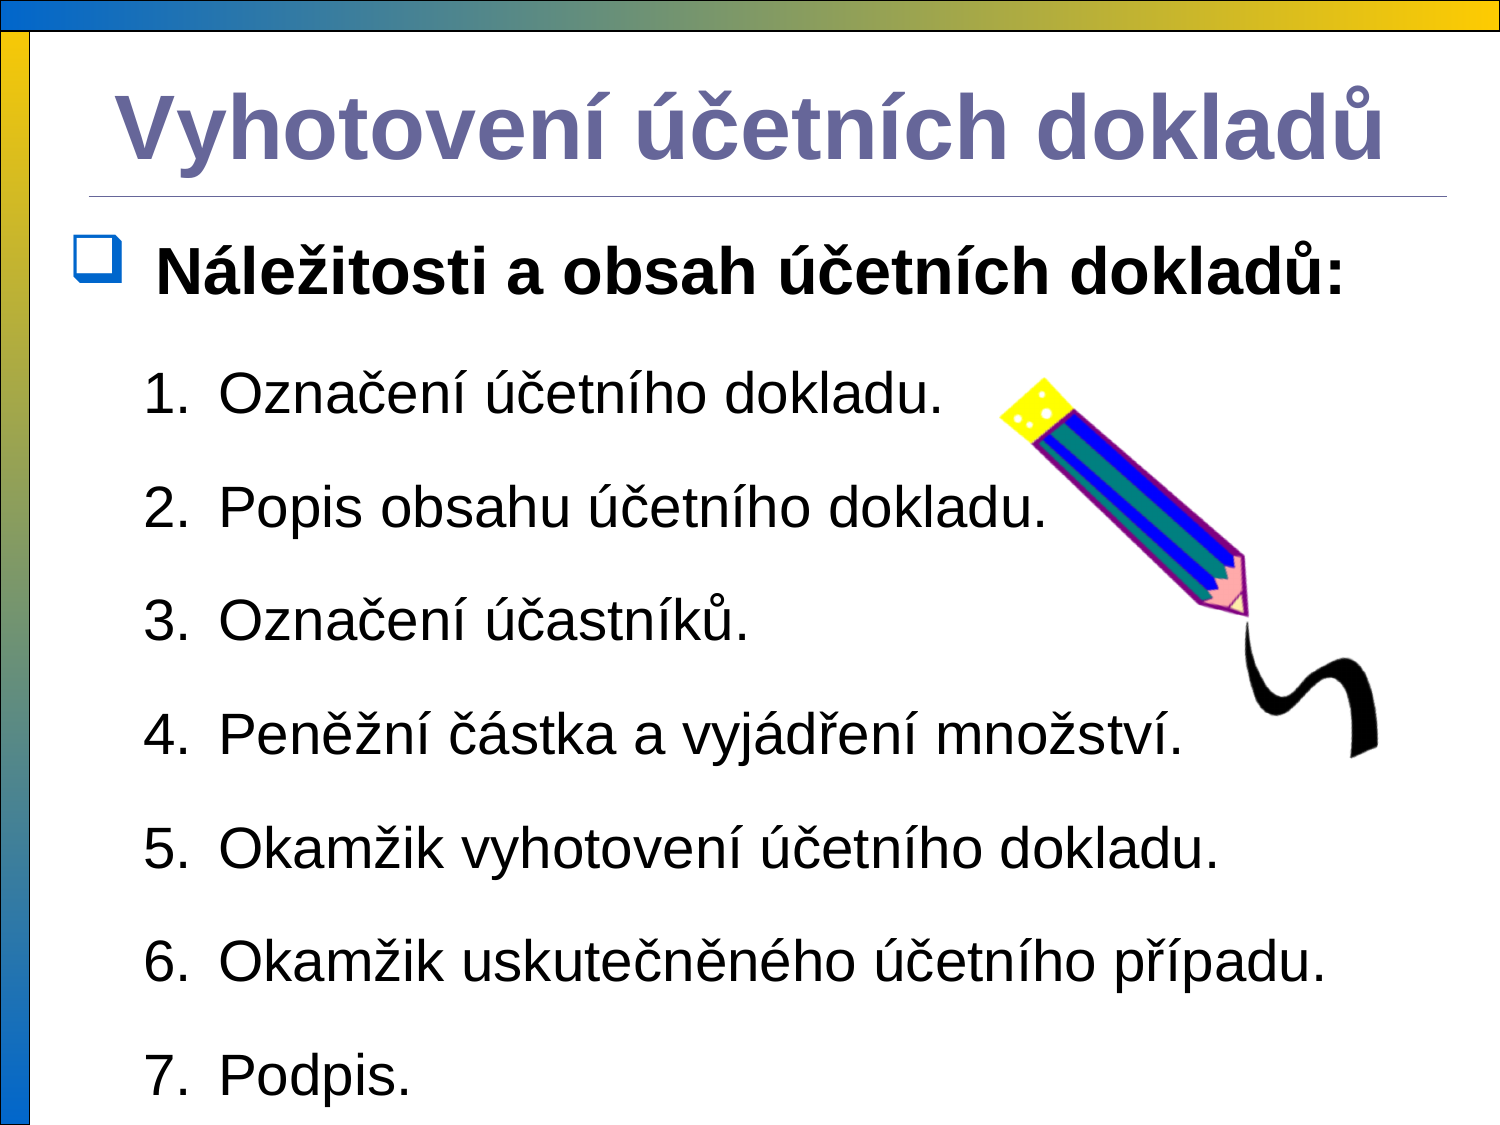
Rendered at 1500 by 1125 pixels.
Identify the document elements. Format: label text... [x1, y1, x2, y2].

text_box [0, 0, 1500, 1125]
list Náležitosti a obsah účetních dokladů: Označení účetního dokladu. Popis obsahu účetního dokladu. Označení účastníků. Peněžní částka a vyjádření množství. Okamžik vyhotovení účetního dokladu. Okamžik uskutečněného účetního případu. Podpis. [53, 219, 1404, 1115]
picture [932, 367, 1454, 765]
title Vyhotovení účetních dokladů [76, 54, 1427, 186]
